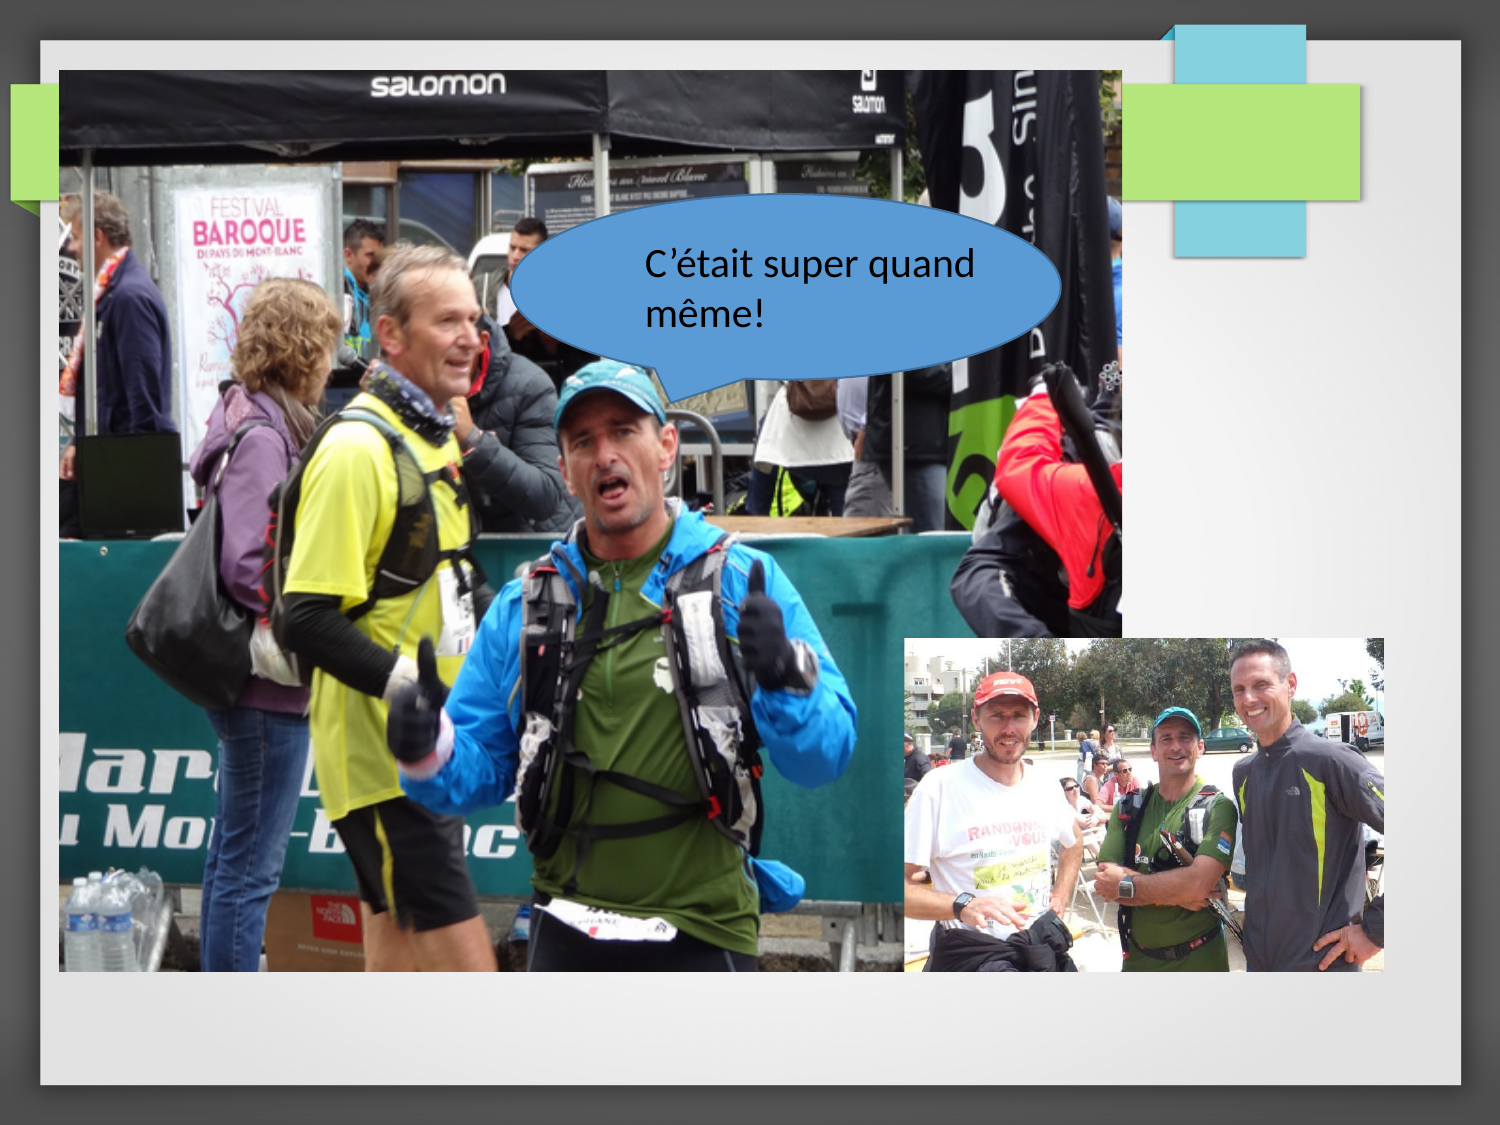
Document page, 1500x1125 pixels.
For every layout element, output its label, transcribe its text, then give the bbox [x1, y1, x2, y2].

text_box [510, 194, 1003, 403]
text_box C’était super quand même! [629, 228, 1061, 344]
picture [0, 0, 1500, 1125]
